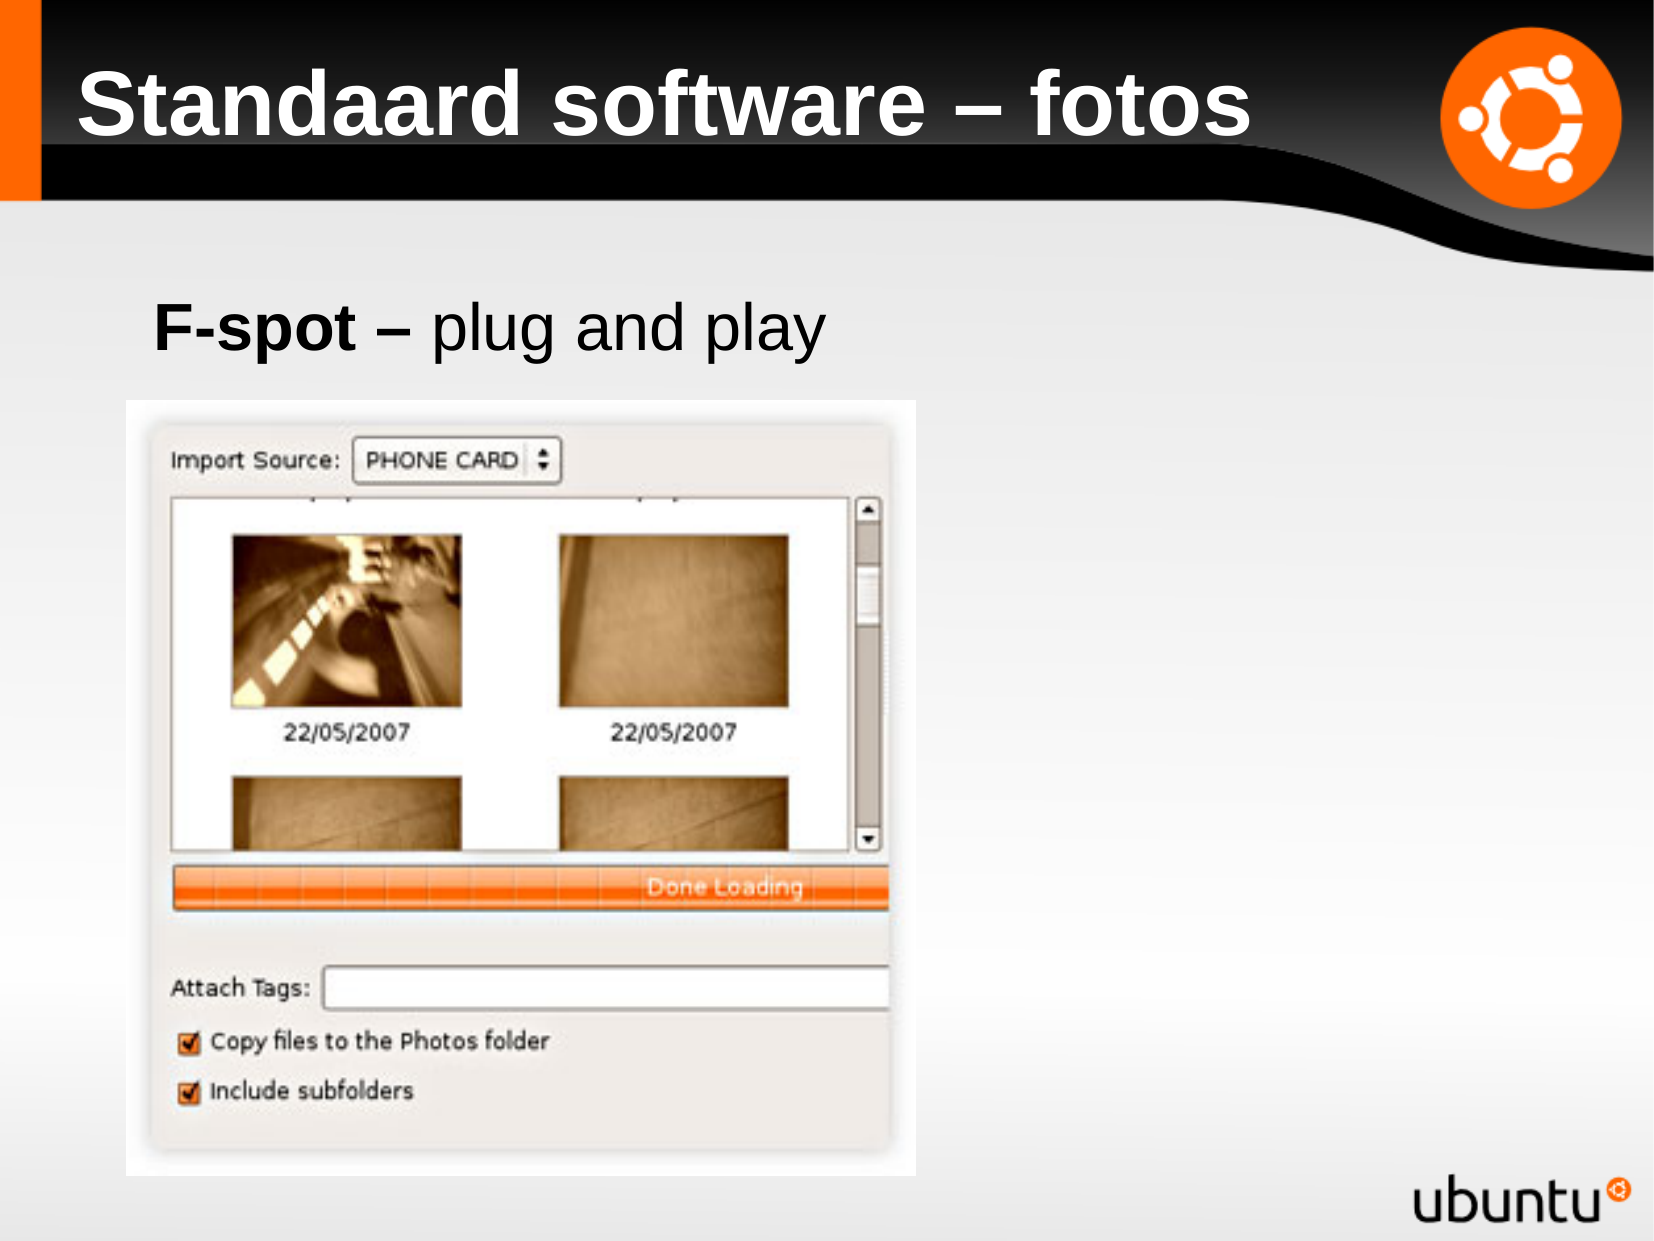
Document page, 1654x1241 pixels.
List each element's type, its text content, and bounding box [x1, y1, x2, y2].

list F-spot – plug and play [82, 290, 1571, 1094]
picture [0, 0, 1654, 1241]
title Standaard software – fotos [76, 7, 1565, 200]
